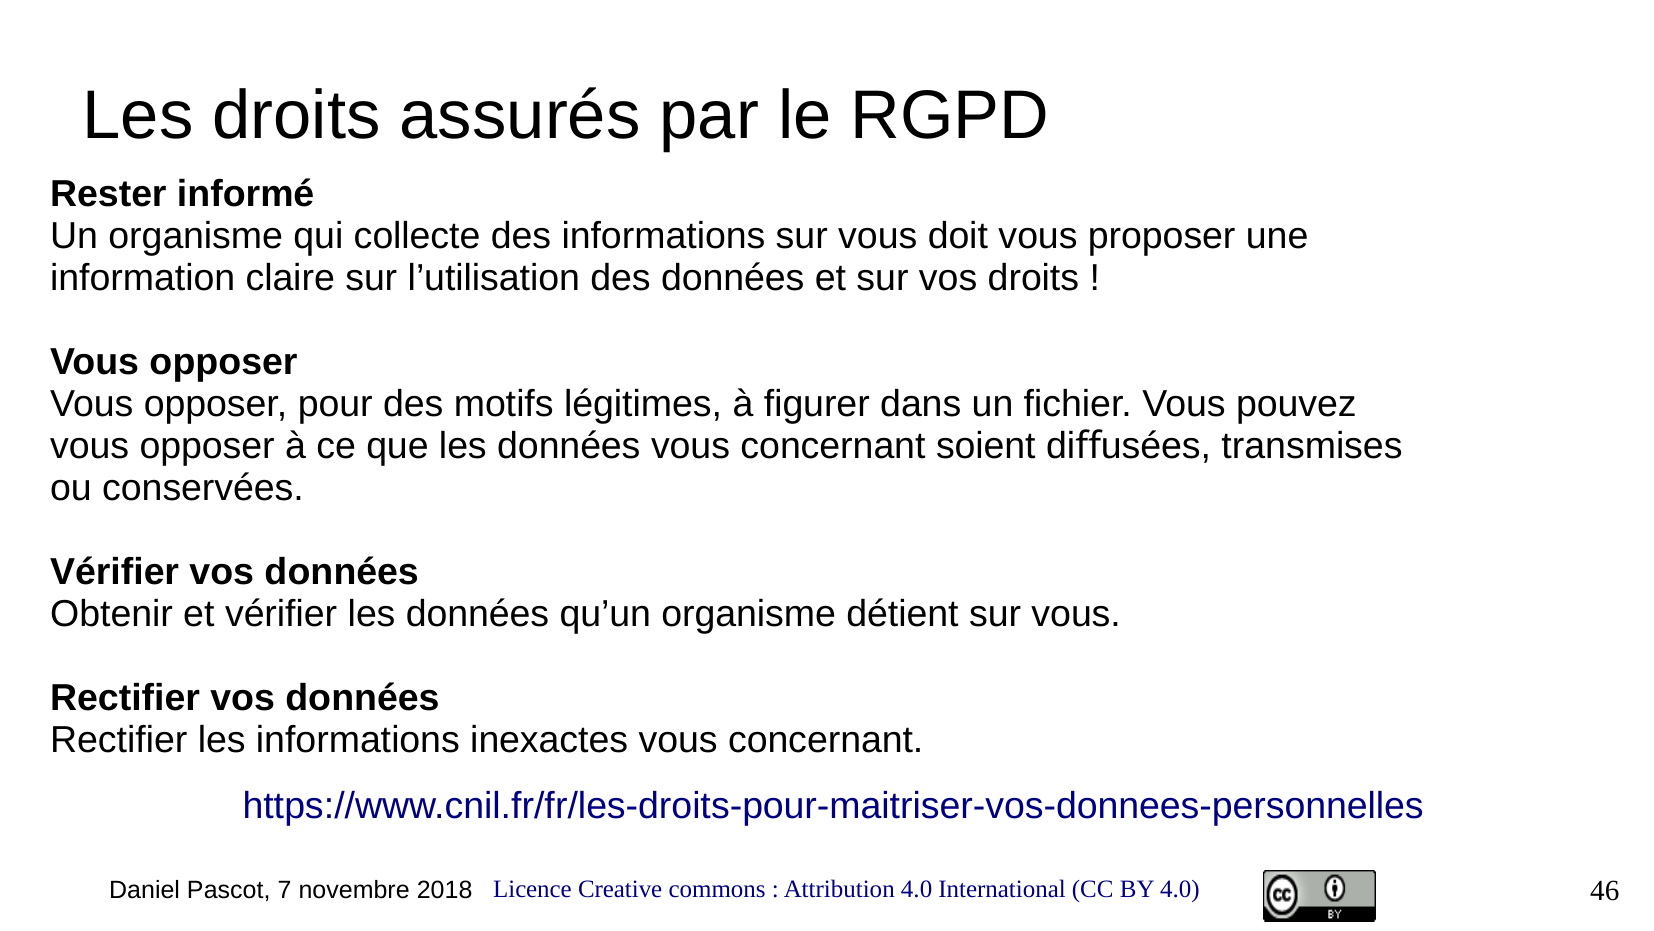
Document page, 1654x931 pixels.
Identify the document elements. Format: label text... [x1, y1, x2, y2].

picture [1263, 870, 1376, 922]
text_box Rester informé Un organisme qui collecte des informations sur vous doit vous proposer une information claire sur l’utilisation des données et sur vos droits ! Vous opposer Vous opposer, pour des motifs légitimes, à ﬁgurer dans un ﬁchier. Vous pouvez vous opposer à ce que les données vous concernant soient diﬀusées, transmises ou conservées. Vériﬁer vos données Obtenir et vériﬁer les données qu’un organisme détient sur vous. Rectiﬁer vos données Rectiﬁer les informations inexactes vous concernant. [35, 165, 1489, 811]
title Les droits assurés par le RGPD [82, 37, 1571, 193]
text_box https://www.cnil.fr/fr/les-droits-pour-maitriser-vos-donnees-personnelles [227, 776, 1489, 834]
